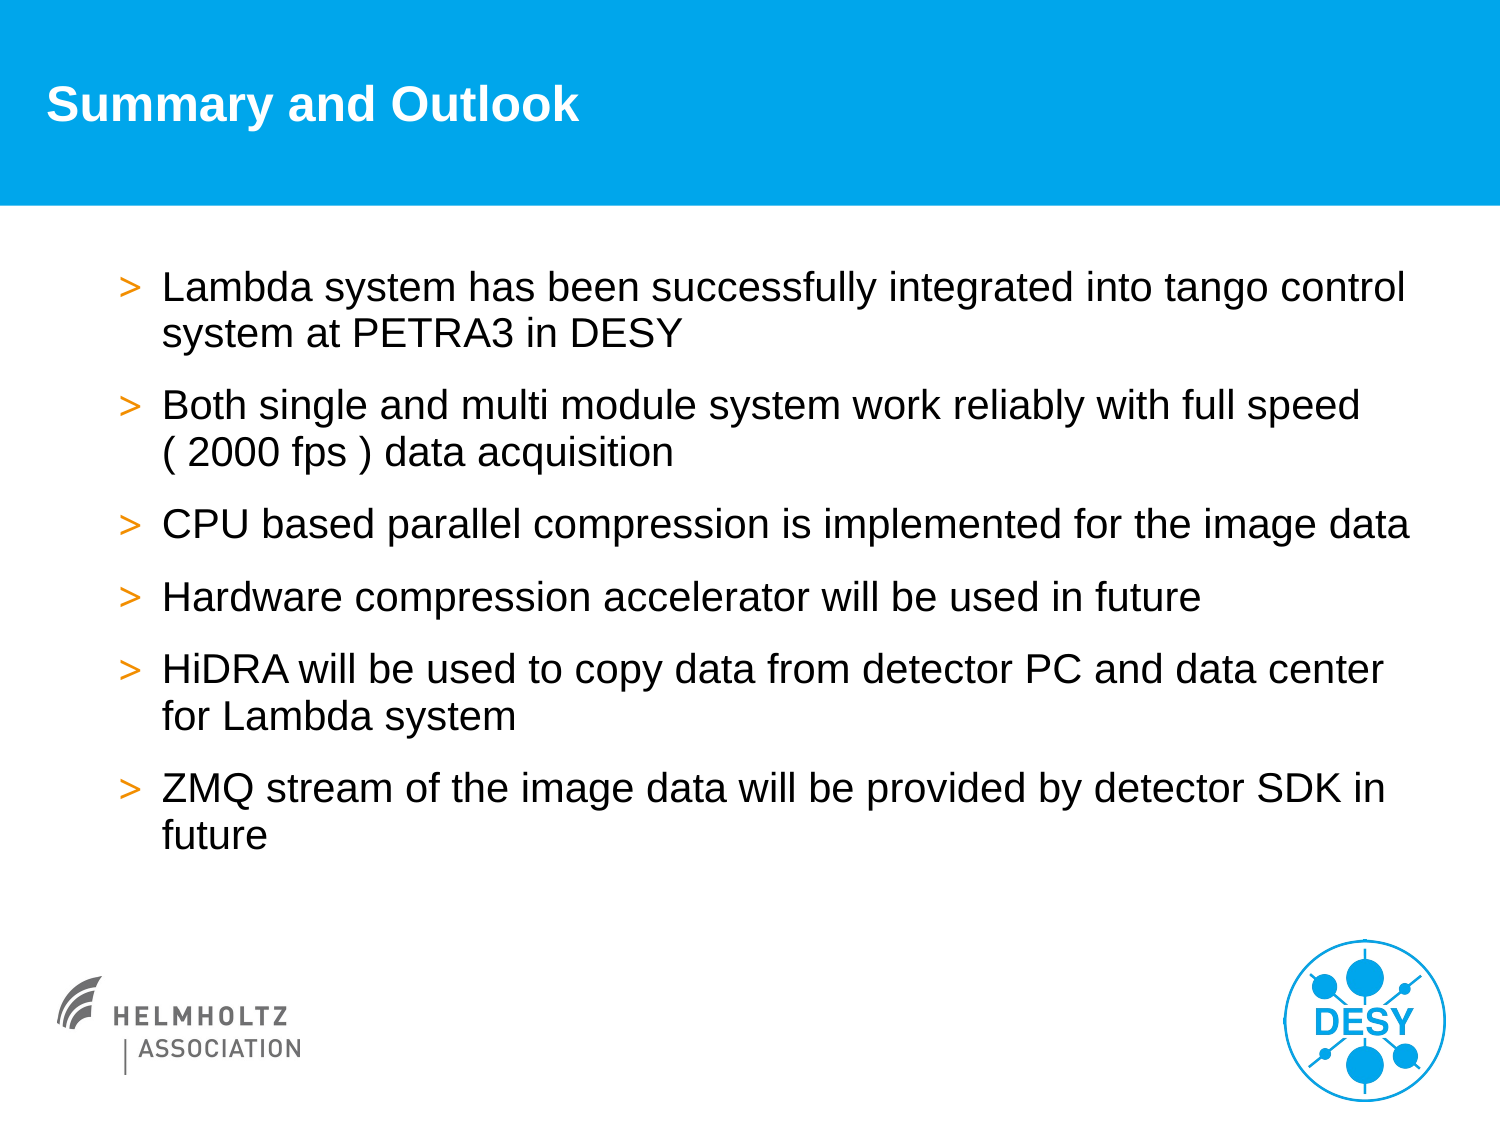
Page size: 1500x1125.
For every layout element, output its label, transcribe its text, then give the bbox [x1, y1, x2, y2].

picture [1287, 943, 1443, 1099]
title Summary and Outlook [46, 0, 1444, 208]
picture [1283, 1027, 1351, 1102]
list Lambda system has been successfully integrated into tango control system at PETRA3 in DESY Both single and multi module system work reliably with full speed ( 2000 fps ) data acquisition CPU based parallel compression is implemented for the image data Hardware compression accelerator will be used in future HiDRA will be used to copy data from detector PC and data center for Lambda system ZMQ stream of the image data will be provided by detector SDK in future [75, 263, 1425, 916]
picture [1379, 1035, 1446, 1102]
picture [57, 976, 300, 1075]
picture [1283, 939, 1360, 1015]
picture [1370, 939, 1446, 1007]
